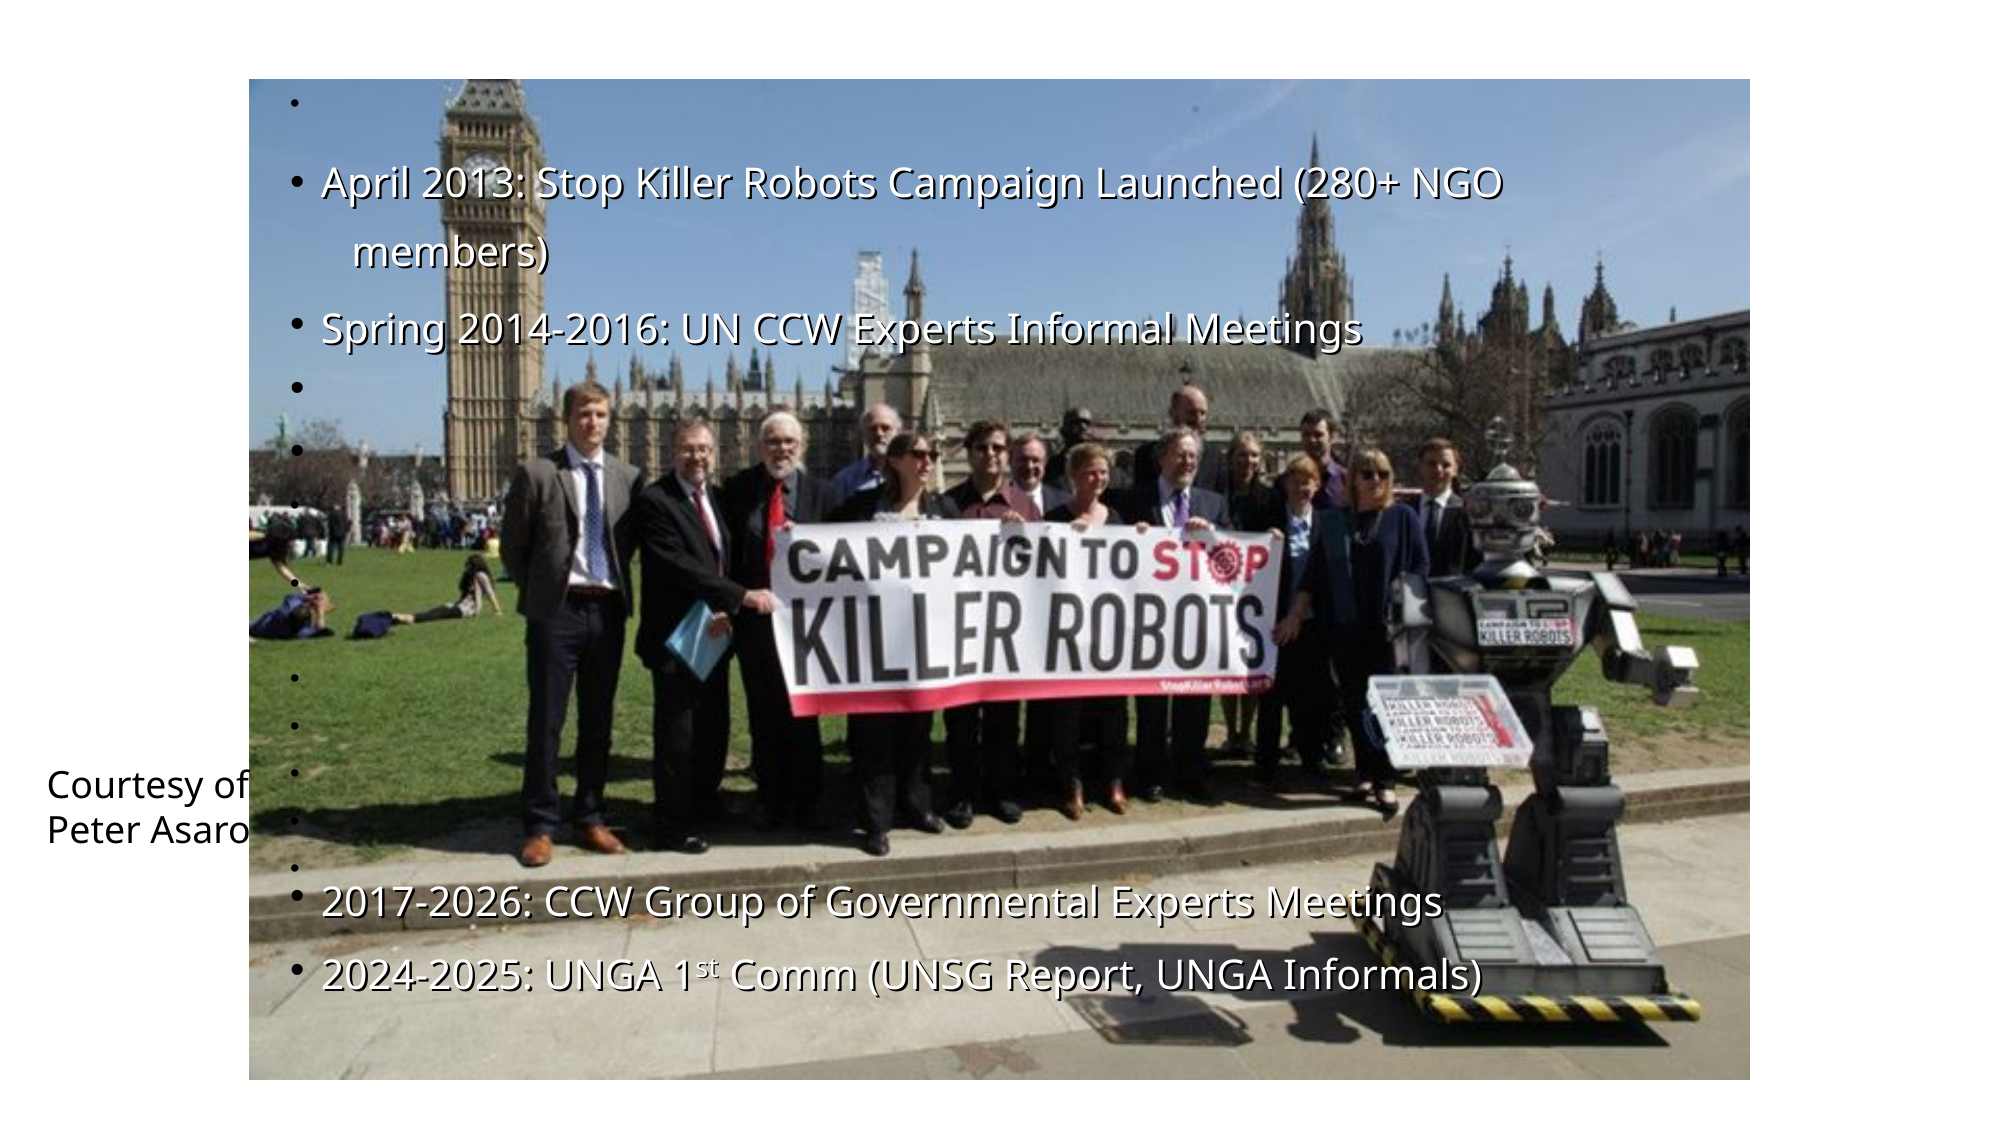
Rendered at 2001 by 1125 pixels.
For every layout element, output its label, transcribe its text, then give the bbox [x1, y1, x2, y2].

picture [249, 79, 1750, 1080]
text_box Courtesy of Peter Asaro [31, 753, 258, 860]
list April 2013: Stop Killer Robots Campaign Launched (280+ NGO members) Spring 2014-2016: UN CCW Experts Informal Meetings 2017-2026: CCW Group of Governmental Experts Meetings 2024-2025: UNGA 1st Comm (UNSG Report, UNGA Informals) [275, 79, 1699, 1004]
